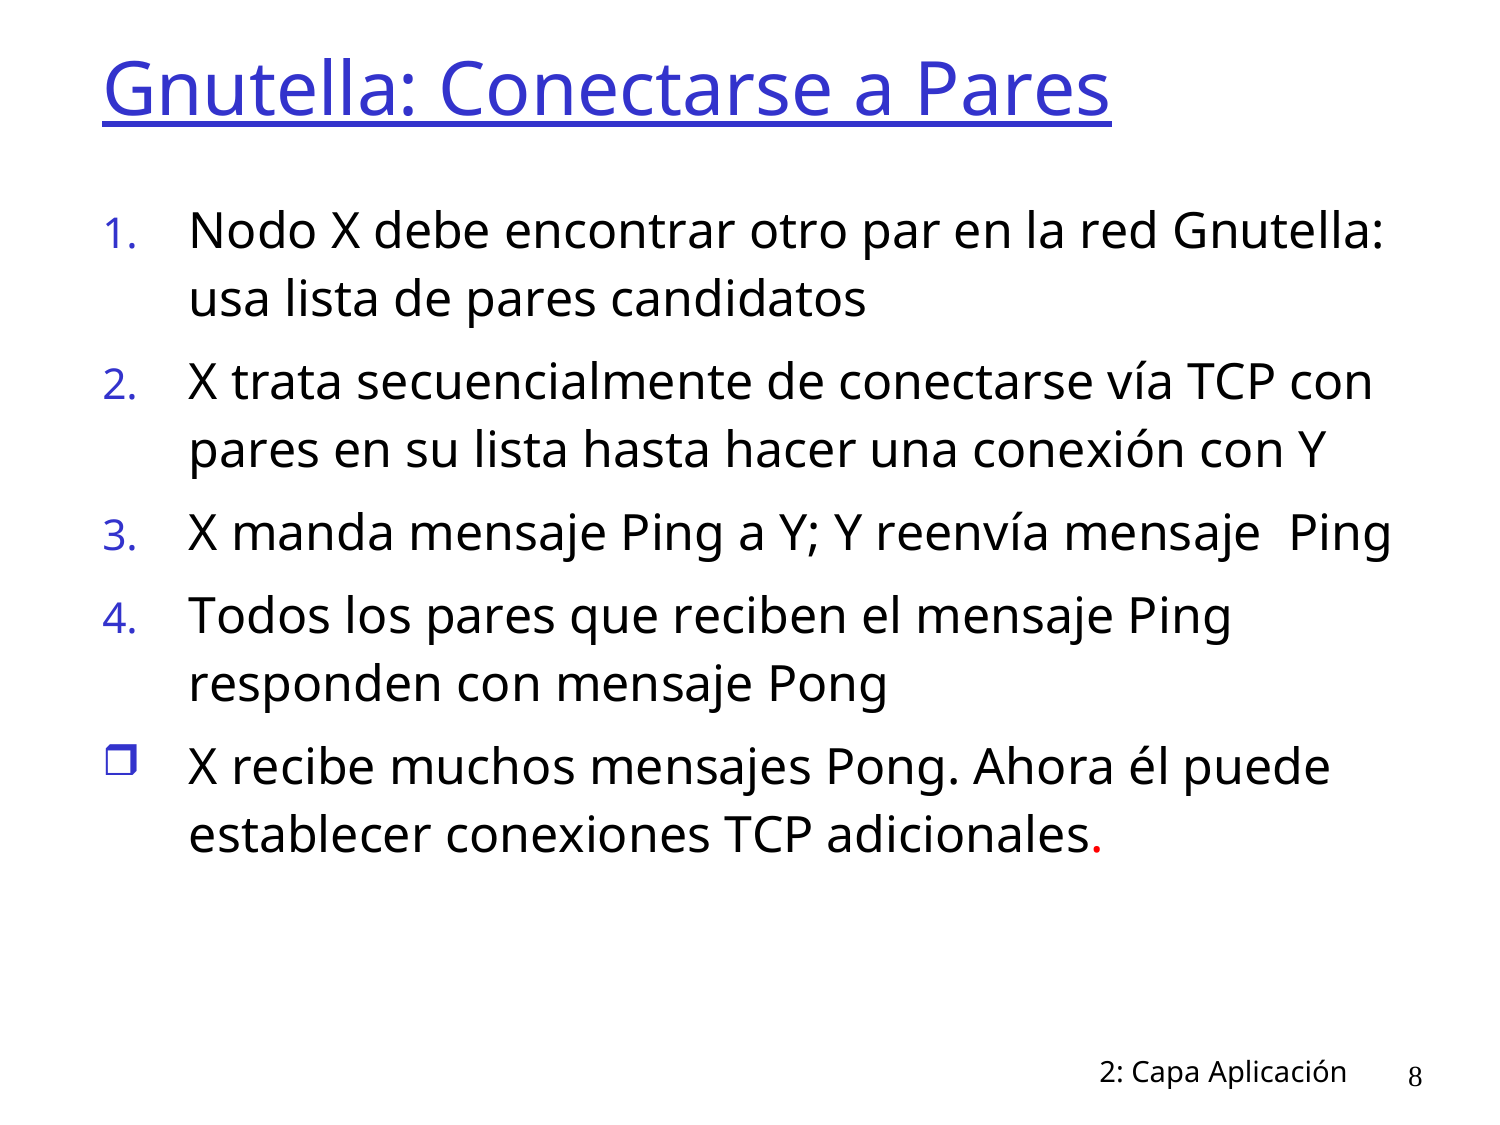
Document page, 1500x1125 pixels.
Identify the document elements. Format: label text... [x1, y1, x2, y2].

title Gnutella: Conectarse a Pares [87, 15, 1426, 158]
list Nodo X debe encontrar otro par en la red Gnutella: usa lista de pares candidatos X trata secuencialmente de conectarse vía TCP con pares en su lista hasta hacer una conexión con Y X manda mensaje Ping a Y; Y reenvía mensaje Ping Todos los pares que reciben el mensaje Ping responden con mensaje Pong X recibe muchos mensajes Pong. Ahora él puede establecer conexiones TCP adicionales. [87, 187, 1426, 1066]
